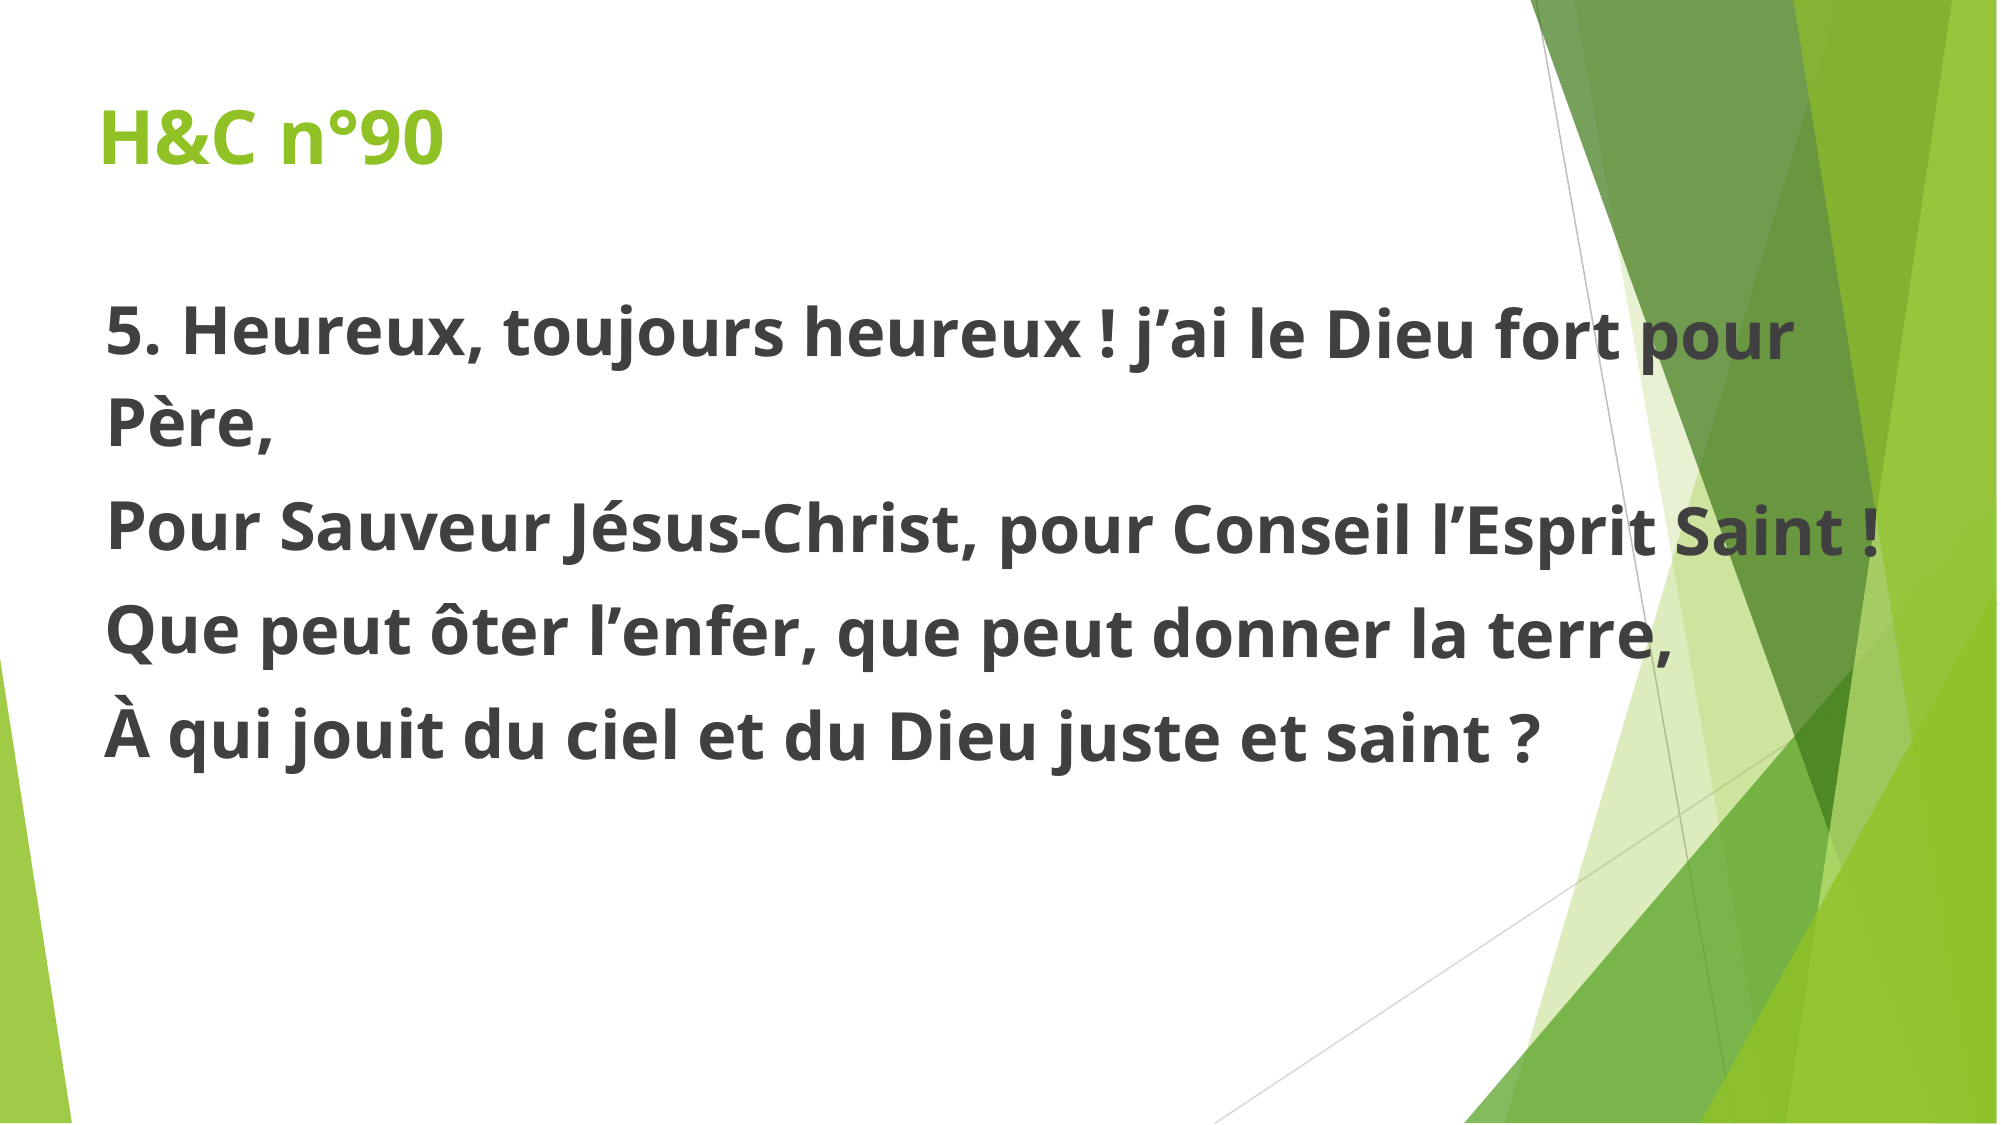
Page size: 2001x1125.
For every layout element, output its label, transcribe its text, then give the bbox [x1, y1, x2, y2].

text_box H&C n°90 [82, 82, 496, 189]
text_box 5. Heureux, toujours heureux ! j’ai le Dieu fort pour Père, Pour Sauveur Jésus-Christ, pour Conseil l’Esprit Saint ! Que peut ôter l’enfer, que peut donner la terre, À qui jouit du ciel et du Dieu juste et saint ? [88, 267, 1958, 1086]
